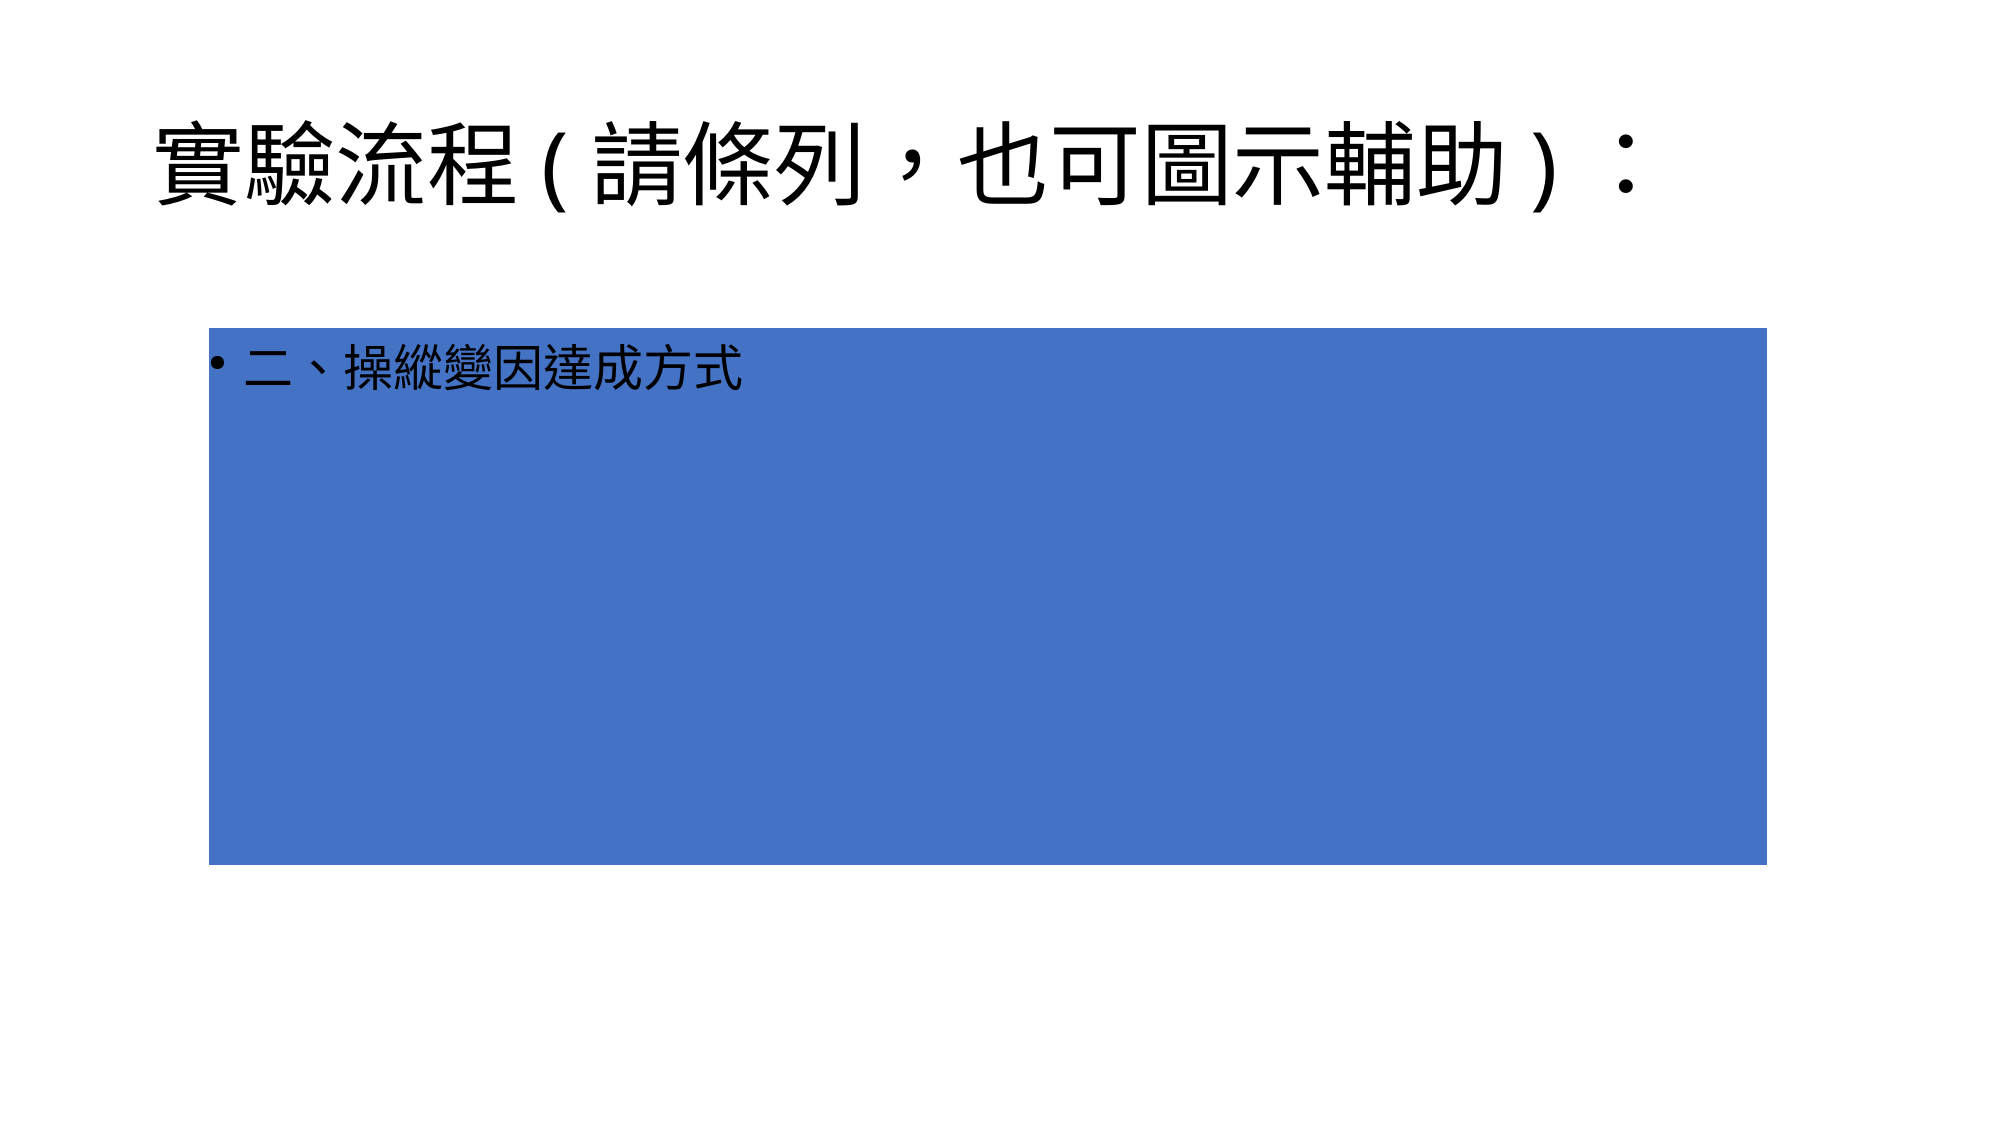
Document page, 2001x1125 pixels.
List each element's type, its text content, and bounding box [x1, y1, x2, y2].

title 實驗流程(請條列，也可圖示輔助)： [137, 59, 1863, 278]
table_header 二、操縱變因達成方式 [209, 328, 1767, 865]
